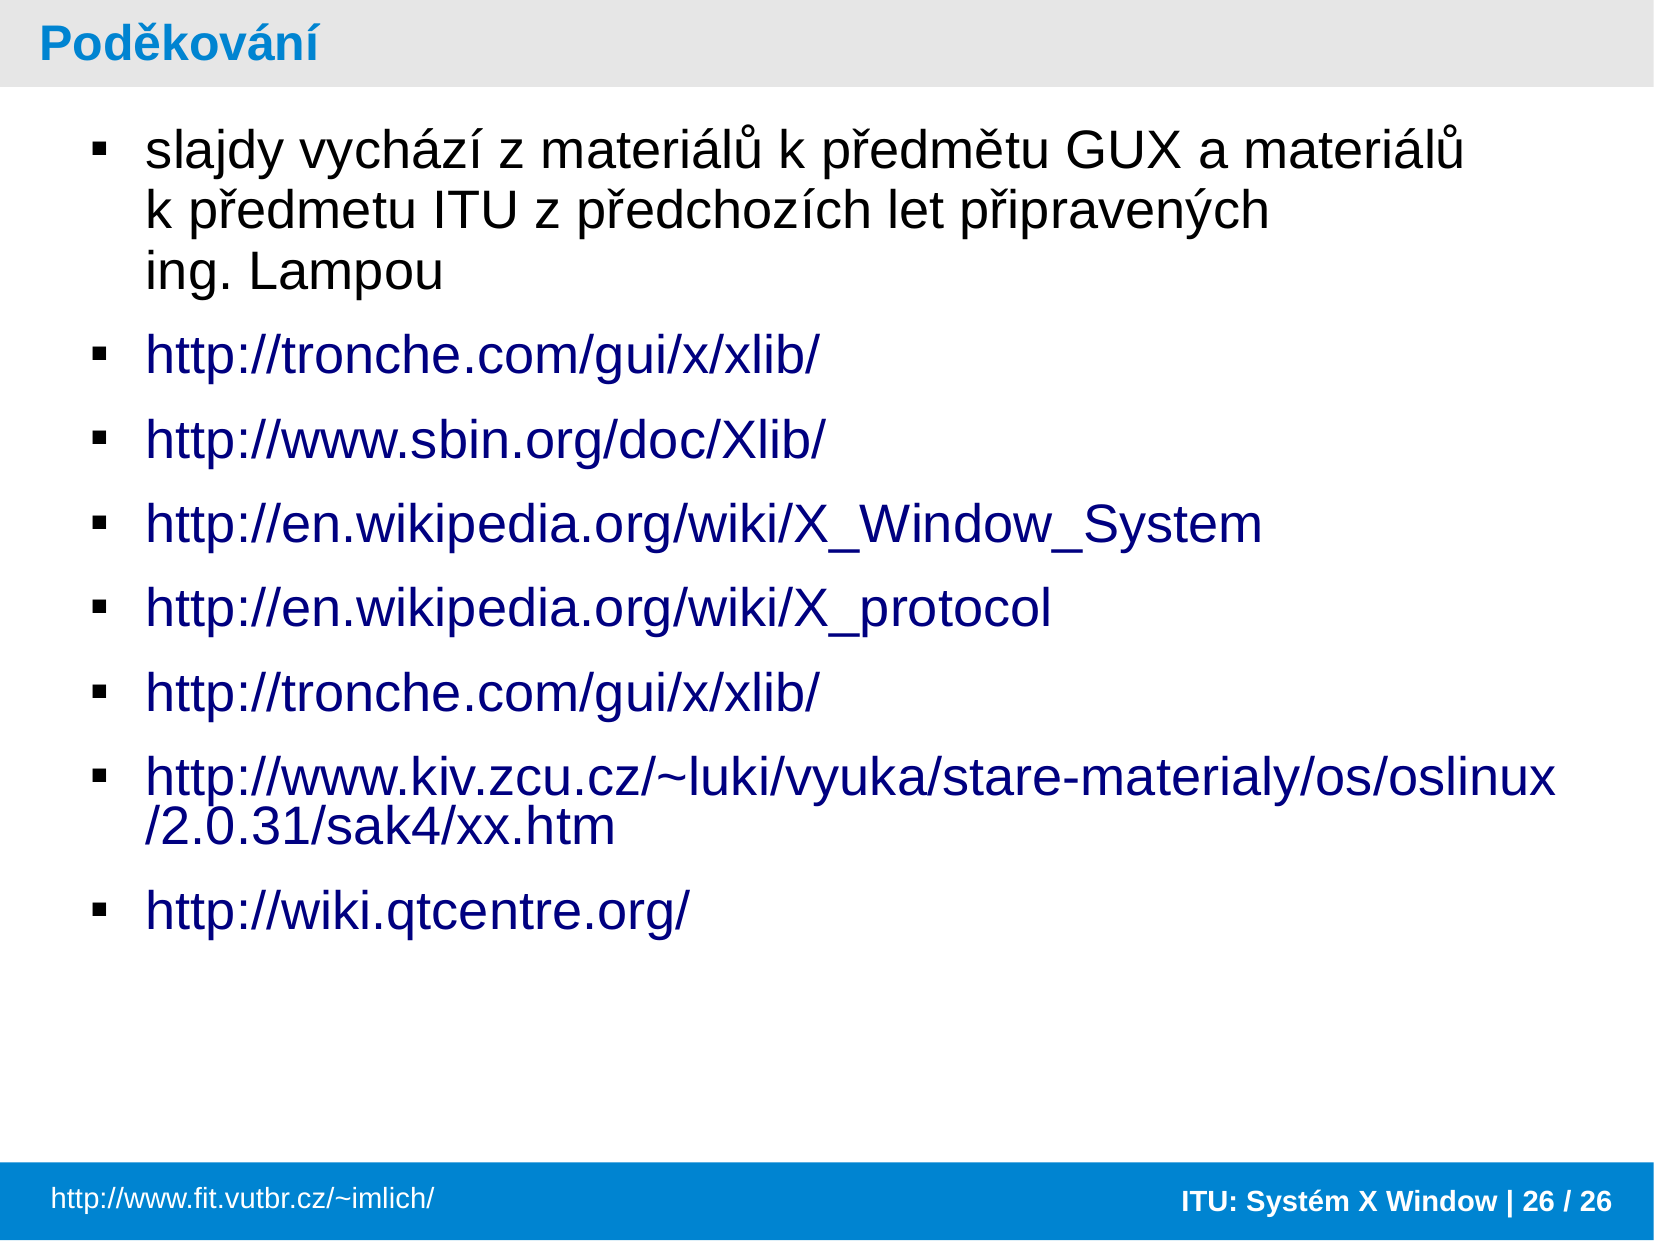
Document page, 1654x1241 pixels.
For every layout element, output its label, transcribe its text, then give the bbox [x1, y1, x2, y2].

list slajdy vychází z materiálů k předmětu GUX a materiálů k předmetu ITU z předchozích let připravených ing. Lampou http://tronche.com/gui/x/xlib/ http://www.sbin.org/doc/Xlib/ http://en.wikipedia.org/wiki/X_Window_System http://en.wikipedia.org/wiki/X_protocol http://tronche.com/gui/x/xlib/ http://www.kiv.zcu.cz/~luki/vyuka/stare-materialy/os/oslinux/2.0.31/sak4/xx.htm http://wiki.qtcentre.org/ [75, 119, 1564, 1111]
title Poděkování [39, 5, 1615, 81]
